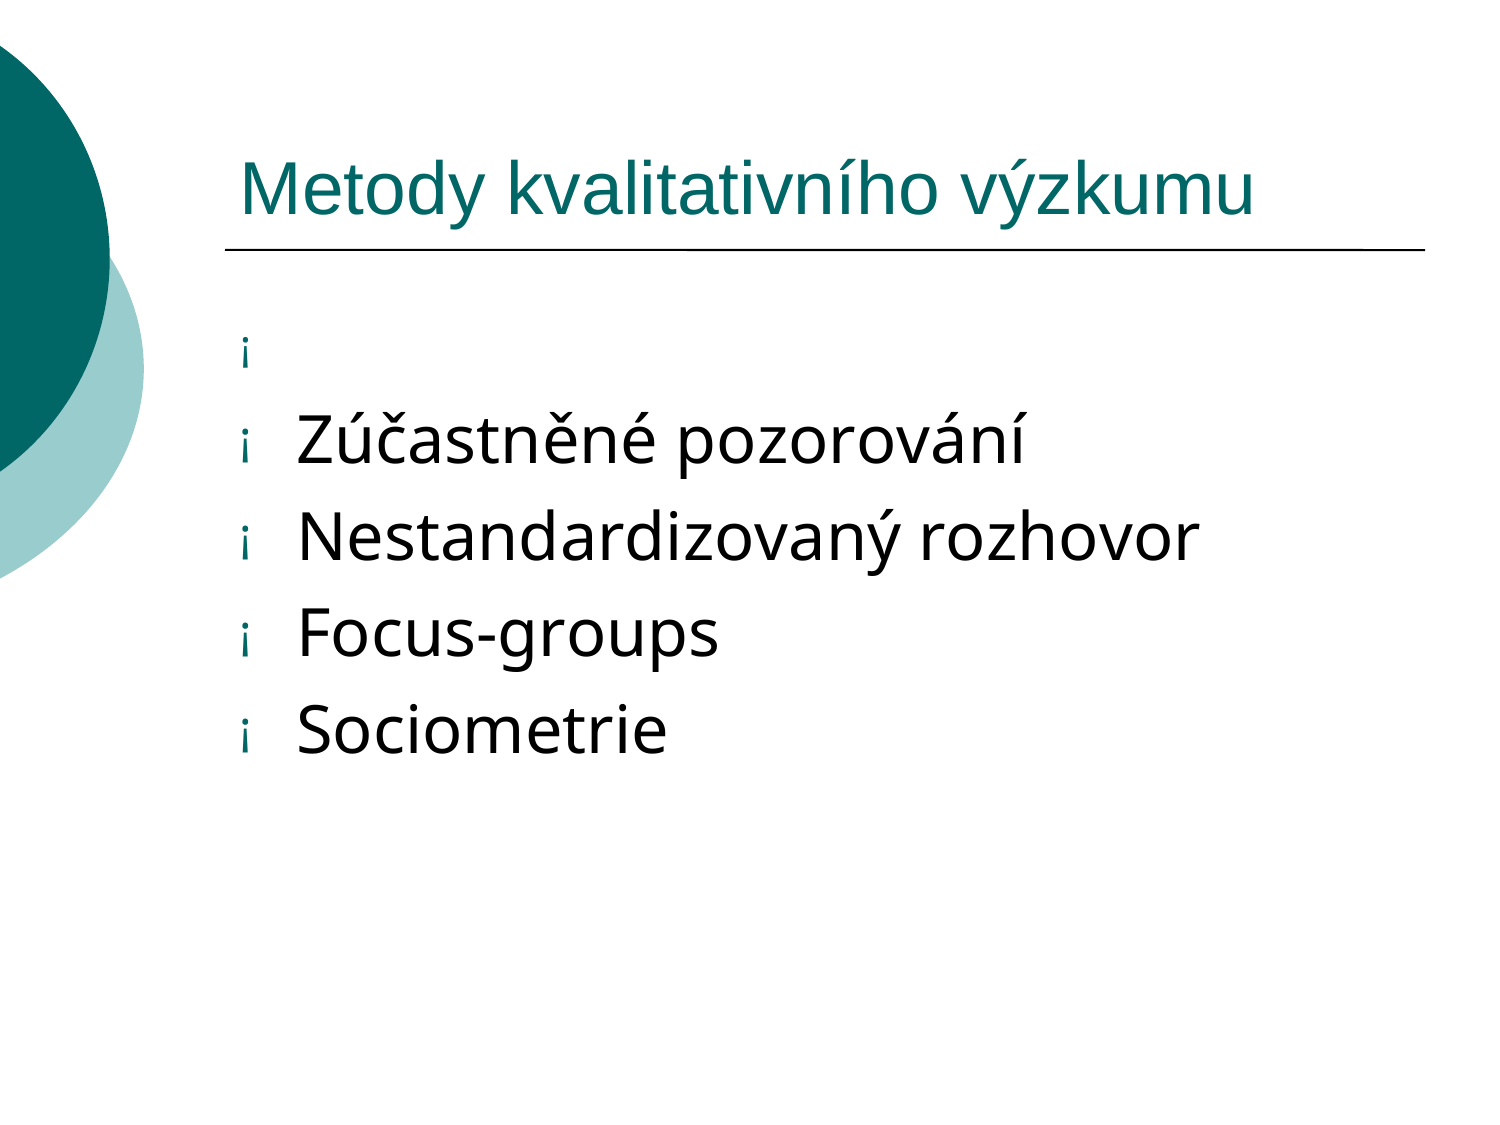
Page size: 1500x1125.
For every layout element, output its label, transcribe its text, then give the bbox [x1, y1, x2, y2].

title Metody kvalitativního výzkumu [224, 49, 1425, 237]
list Zúčastněné pozorování Nestandardizovaný rozhovor Focus-groups Sociometrie [224, 299, 1425, 975]
